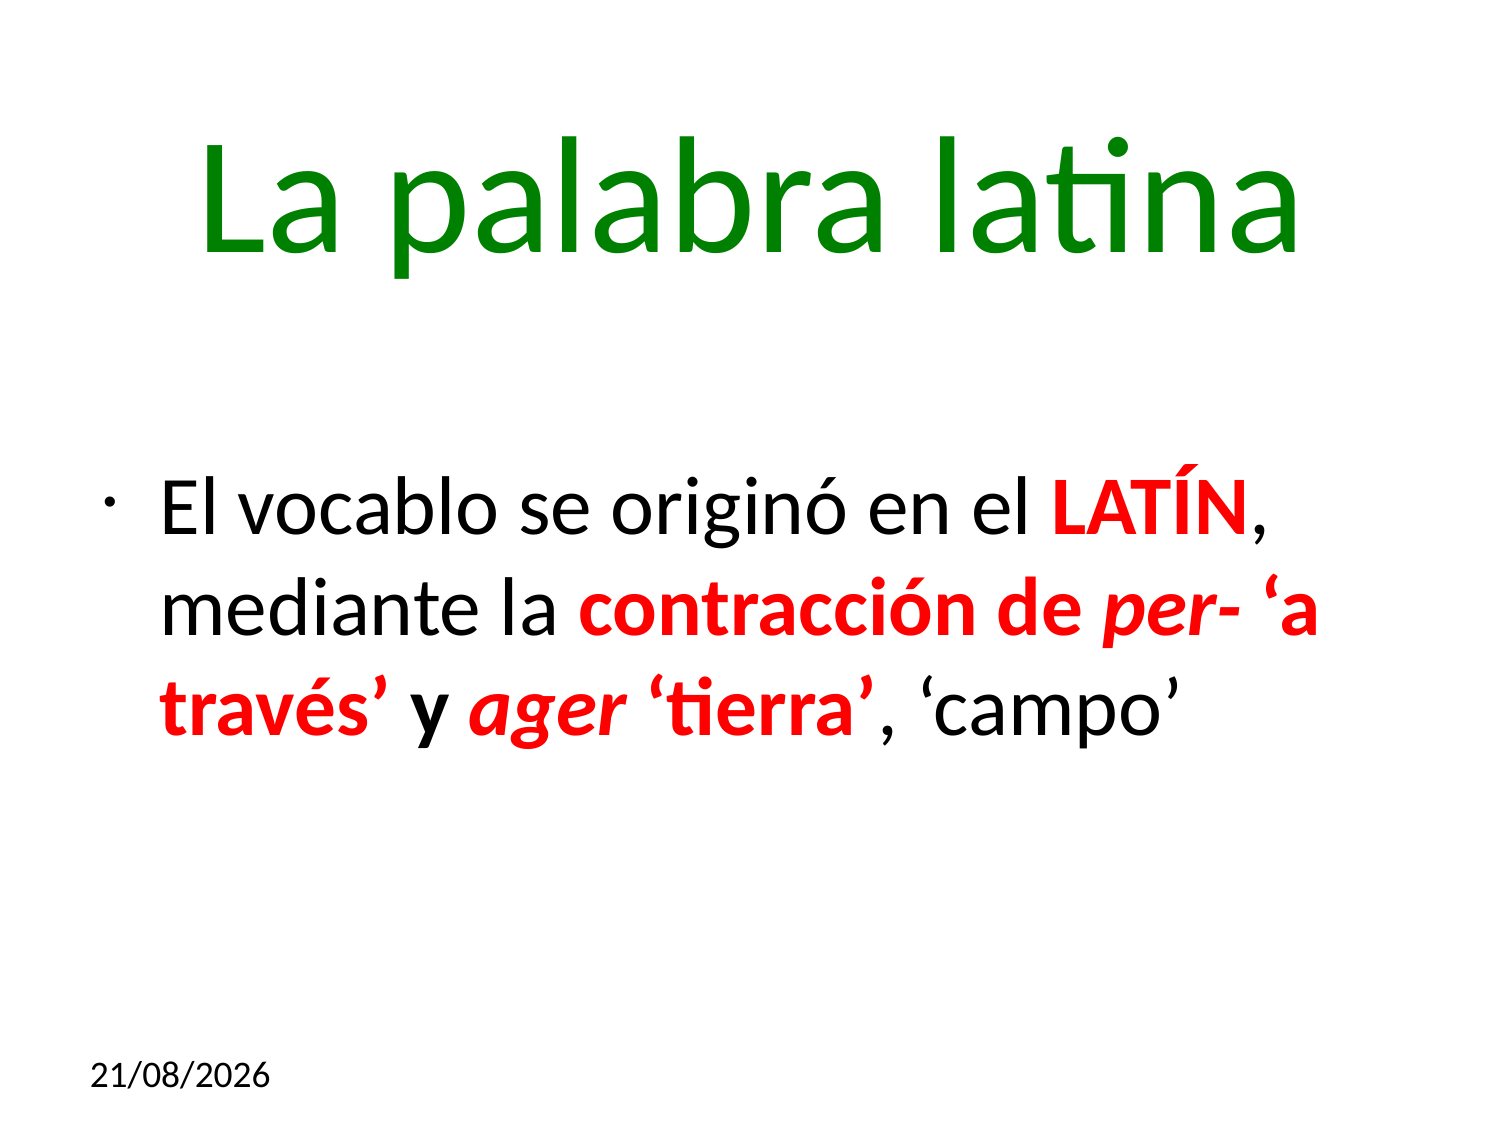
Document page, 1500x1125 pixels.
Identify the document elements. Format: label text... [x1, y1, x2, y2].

title La palabra latina [76, 78, 1425, 310]
list El vocablo se originó en el LATÍN, mediante la contracción de per- ‘a través’ y ager ‘tierra’, ‘campo’ [88, 444, 1439, 1024]
